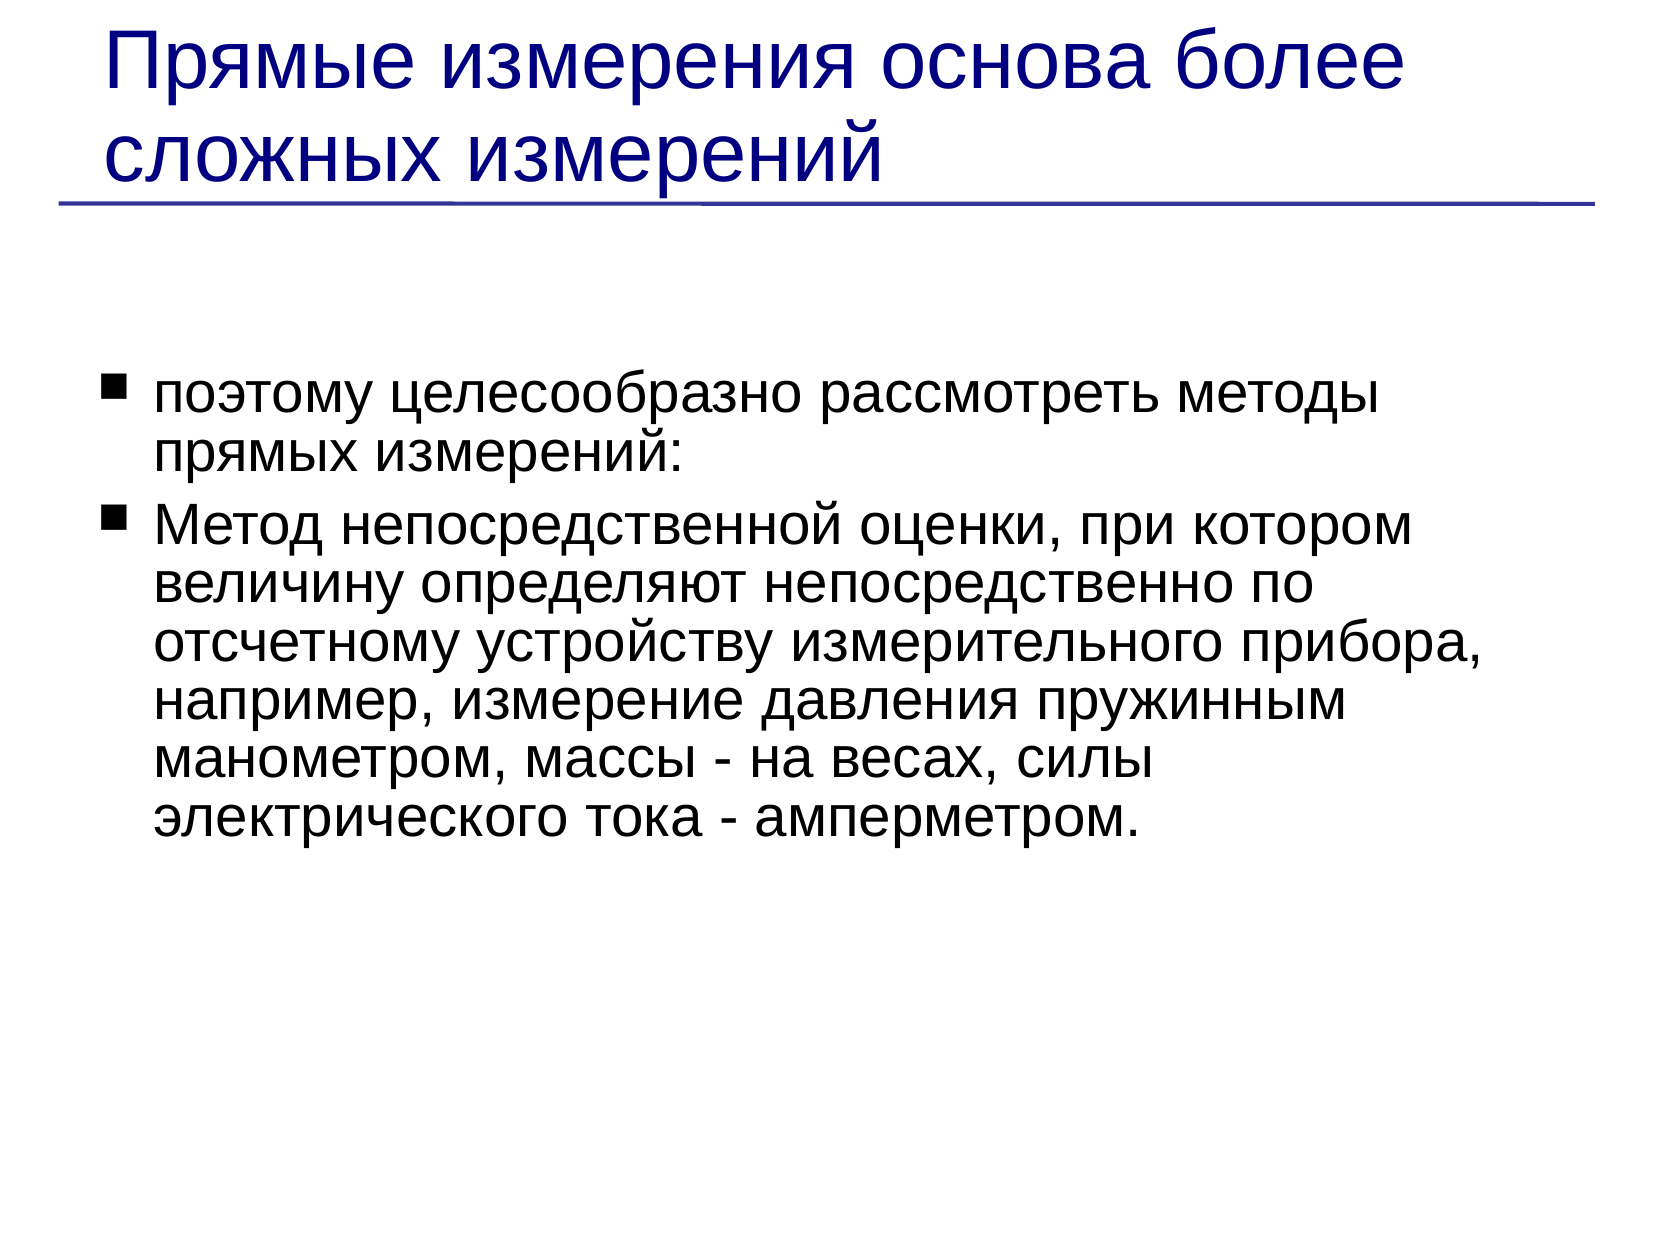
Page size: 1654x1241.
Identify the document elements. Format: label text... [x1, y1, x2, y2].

title Прямые измерения основа более сложных измерений [88, 5, 1577, 201]
list поэтому целесообразно рассмотреть методы прямых измерений: Метод непосредственной оценки, при котором величину определяют непосредственно по отсчетному устройству измерительного прибора, например, измерение давления пружинным манометром, массы - на весах, силы электрического тока - амперметром. [82, 358, 1571, 1061]
